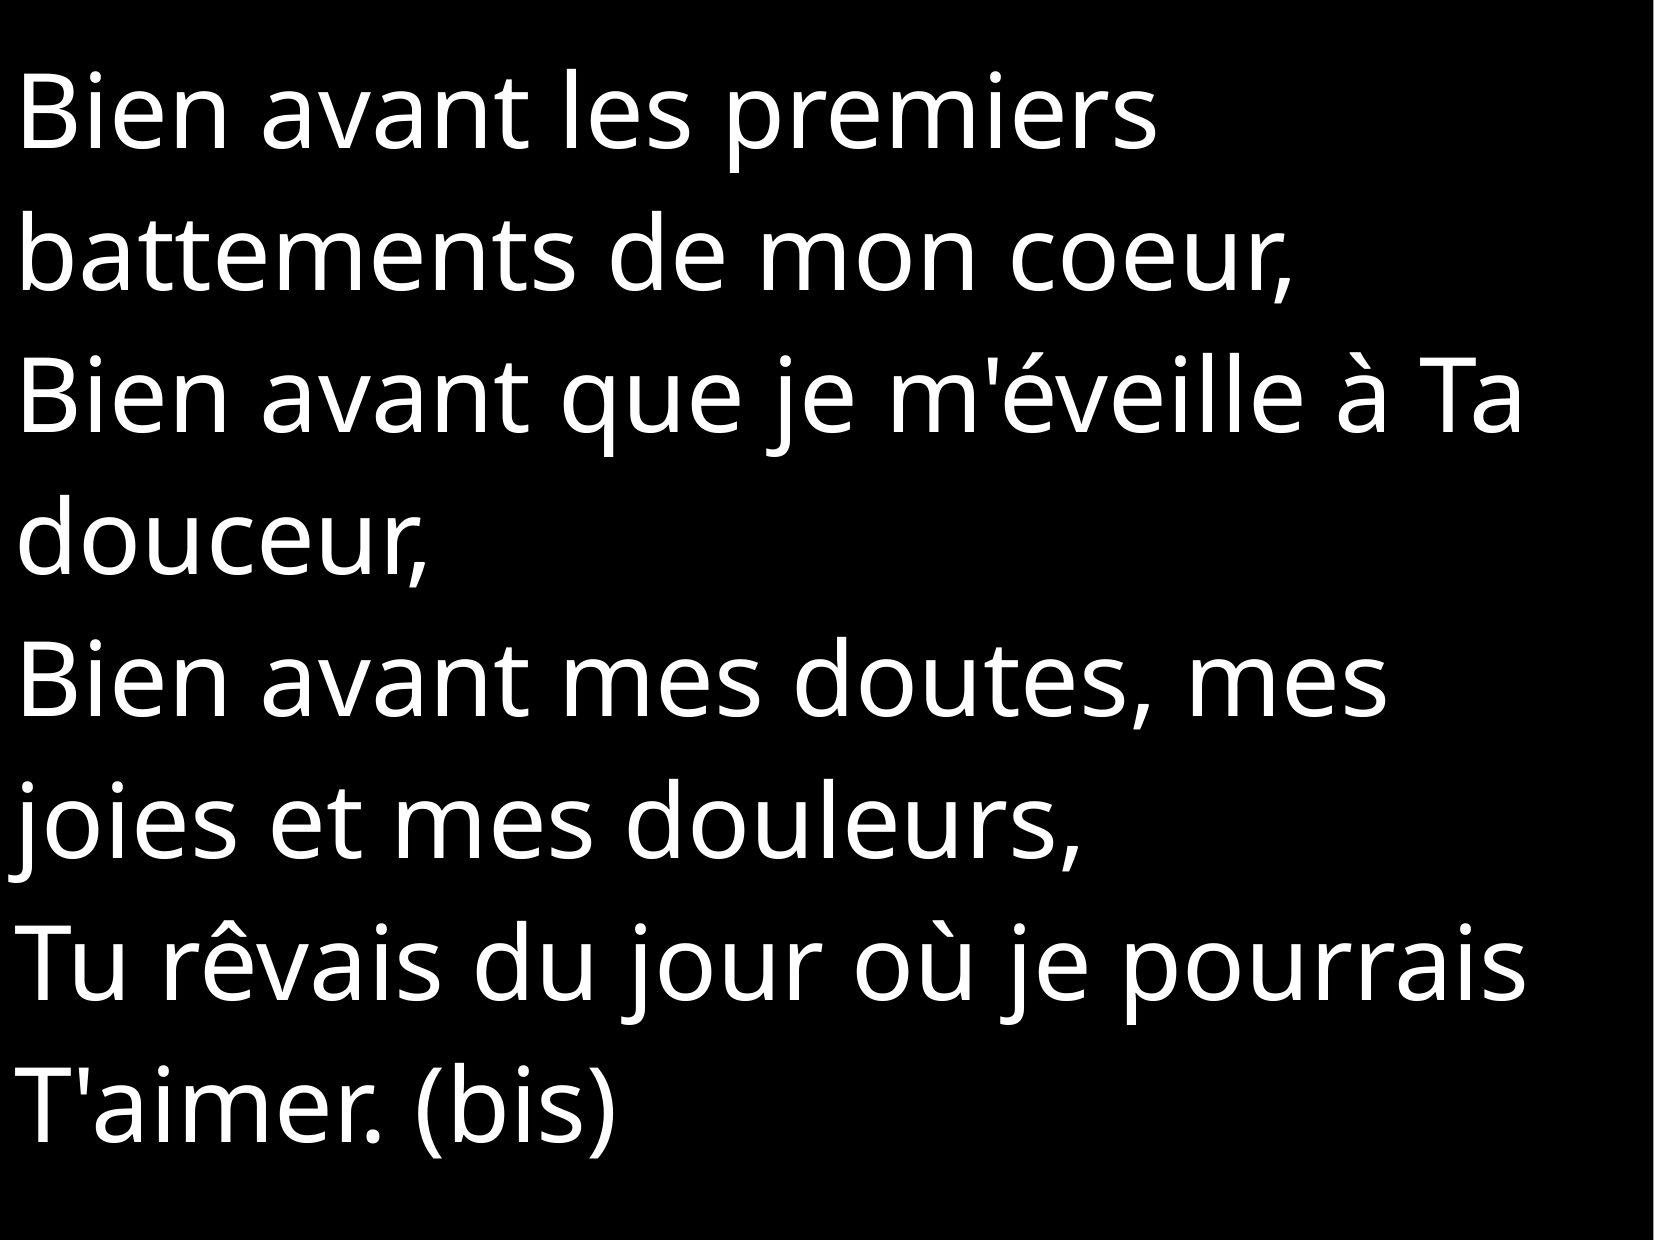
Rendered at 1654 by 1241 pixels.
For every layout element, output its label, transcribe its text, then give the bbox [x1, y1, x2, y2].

text_box Bien avant les premiers battements de mon coeur, Bien avant que je m'éveille à Ta douceur, Bien avant mes doutes, mes joies et mes douleurs, Tu rêvais du jour où je pourrais T'aimer. (bis) [0, 29, 1654, 1211]
